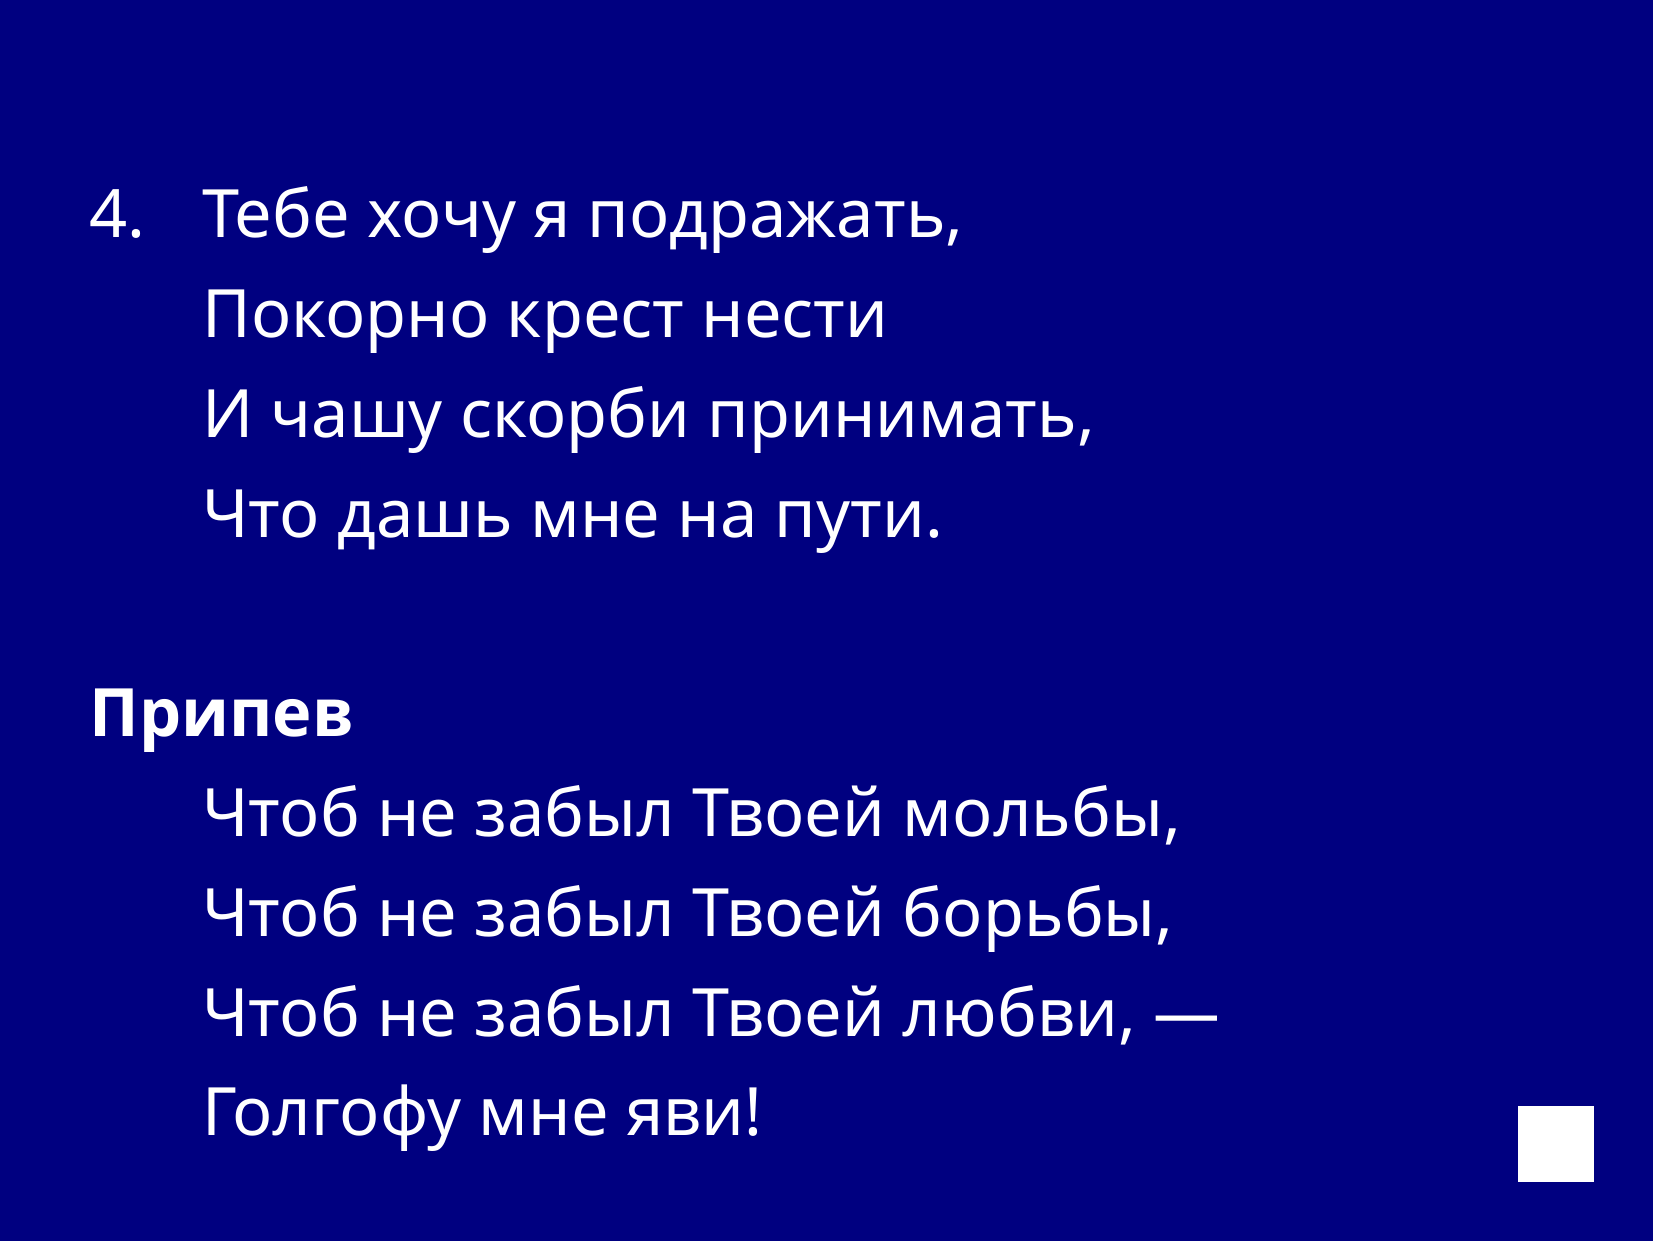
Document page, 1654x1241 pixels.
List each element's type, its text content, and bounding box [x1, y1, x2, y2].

text_box [1518, 1106, 1594, 1182]
text_box 4. Тебе хочу я подражать, Покорно крест нести И чашу скорби принимать, Что дашь мне на пути. Припев Чтоб не забыл Твоей мольбы, Чтоб не забыл Твоей борьбы, Чтоб не забыл Твоей любви, — Голгофу мне яви! [75, 150, 1576, 1163]
